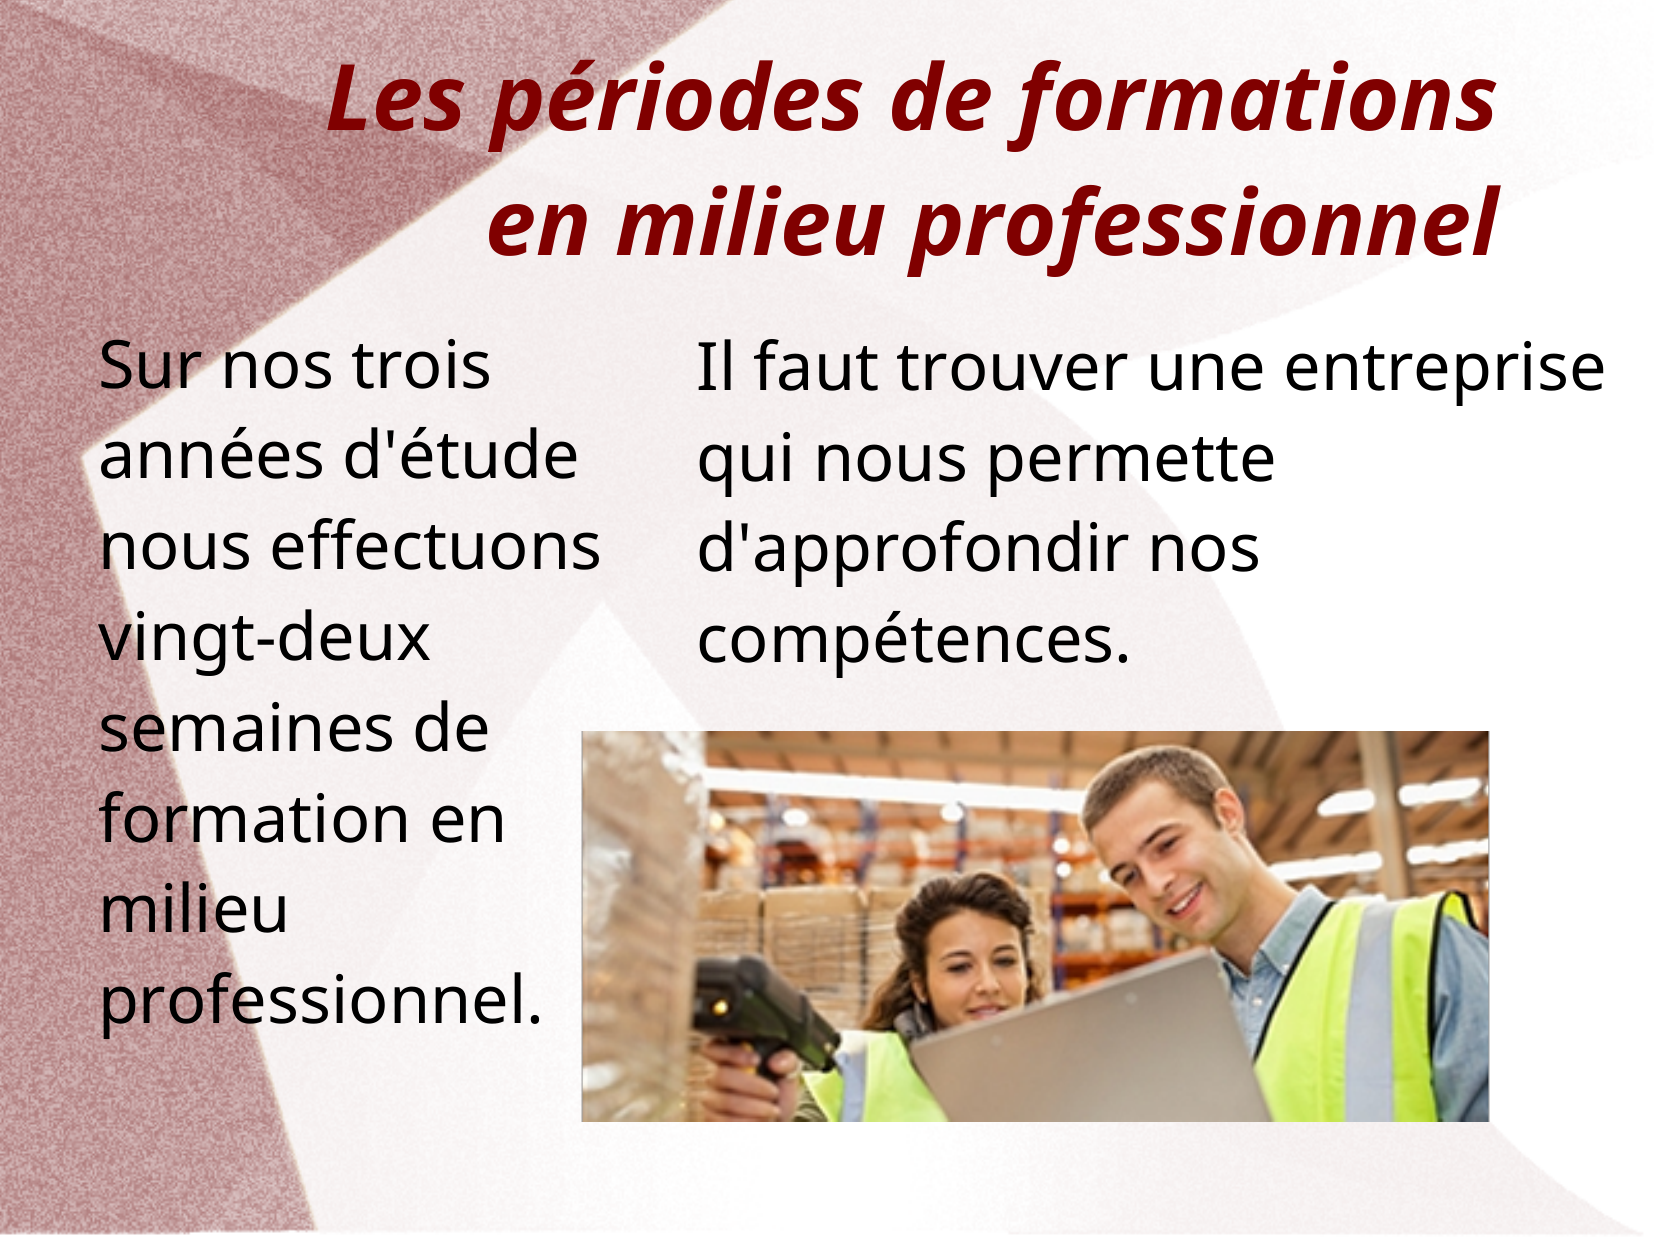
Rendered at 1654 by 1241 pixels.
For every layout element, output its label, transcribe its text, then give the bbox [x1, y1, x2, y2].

picture [0, 0, 1654, 1241]
title Les périodes de formations en milieu professionnel [224, 43, 1501, 272]
list Sur nos trois années d'étude nous effectuons vingt-deux semaines de formation en milieu professionnel. [27, 212, 650, 1064]
list Il faut trouver une entreprise qui nous permette d'approfondir nos compétences. [625, 318, 1619, 640]
